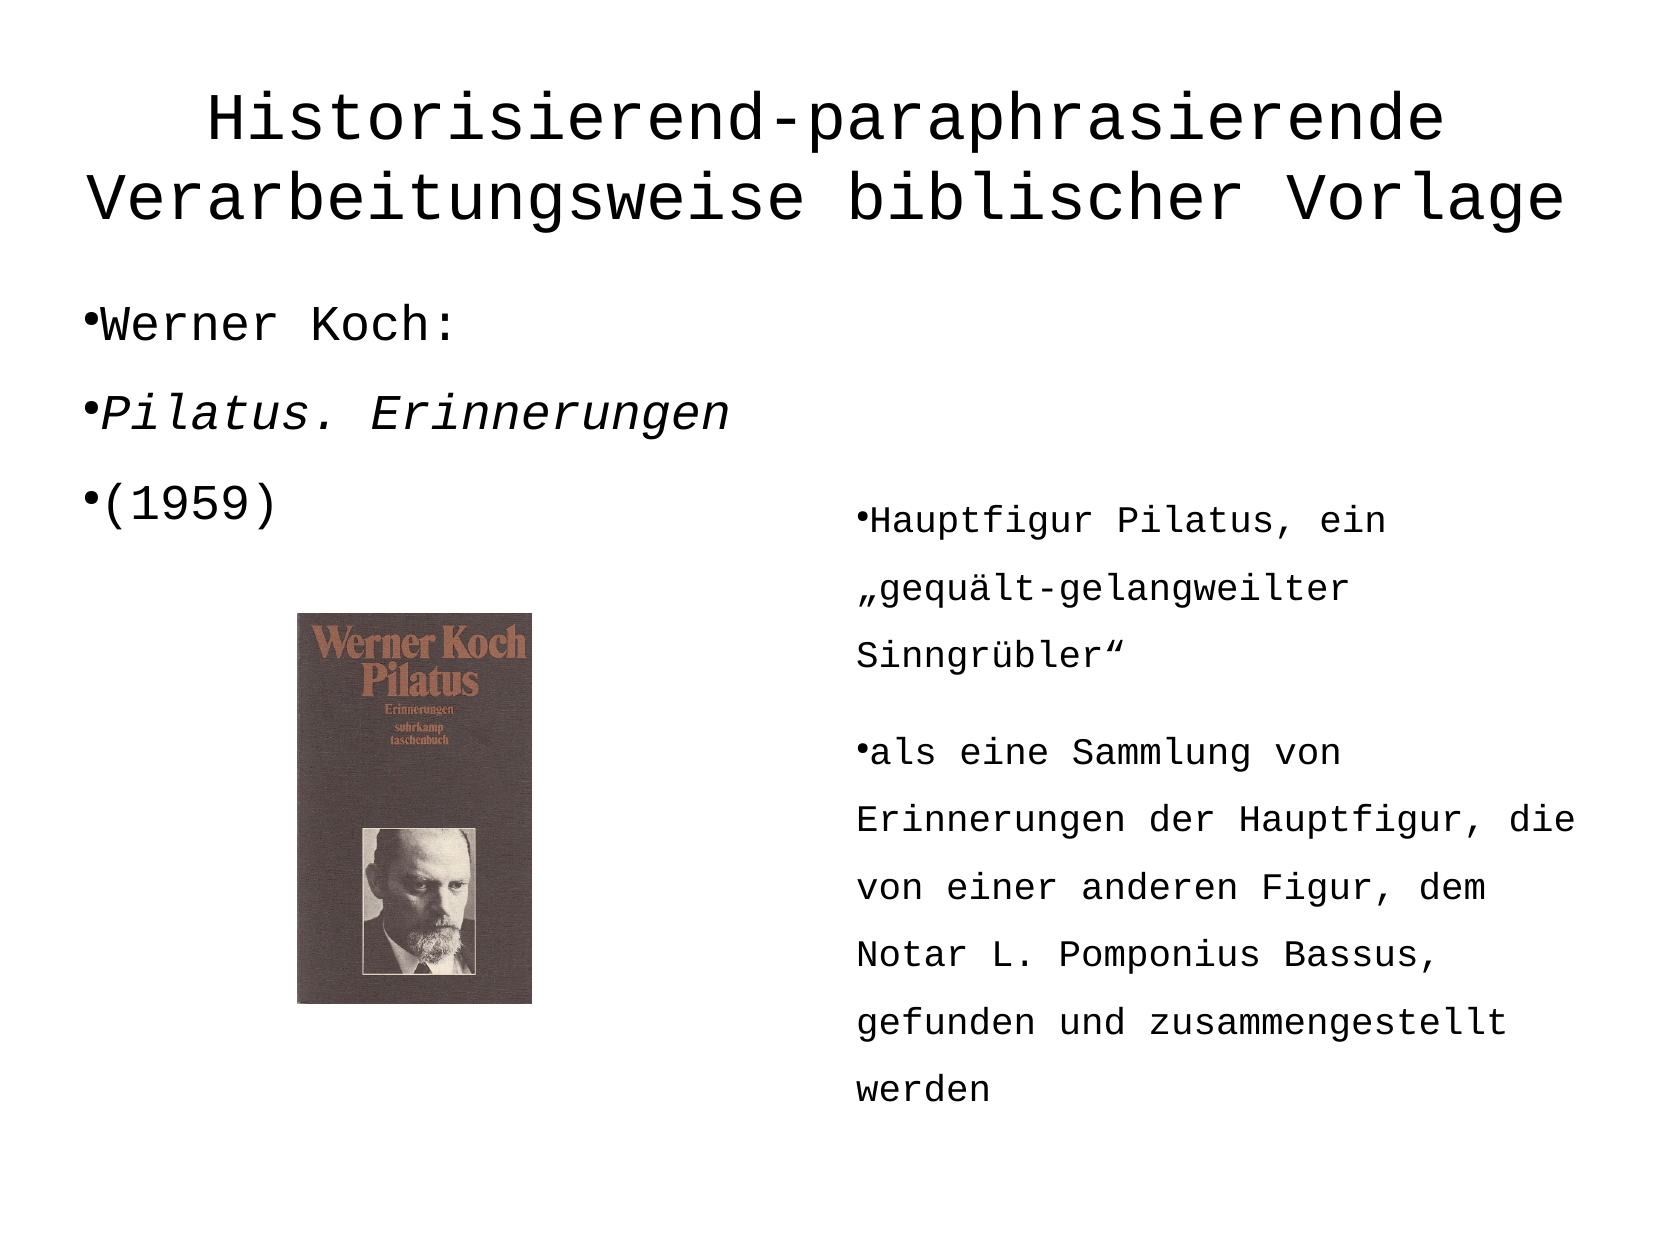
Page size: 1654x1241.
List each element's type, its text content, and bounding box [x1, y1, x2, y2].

title Historisierend-paraphrasierende Verarbeitungsweise biblischer Vorlage [82, 49, 1571, 257]
list Hauptfigur Pilatus, ein „gequält-gelangweilter Sinngrübler“ als eine Sammlung von Erinnerungen der Hauptfigur, die von einer anderen Figur, dem Notar L. Pomponius Bassus, gefunden und zusammengestellt werden [856, 472, 1583, 1241]
picture [297, 613, 532, 1004]
list Werner Koch: Pilatus. Erinnerungen (1959) [82, 290, 809, 681]
